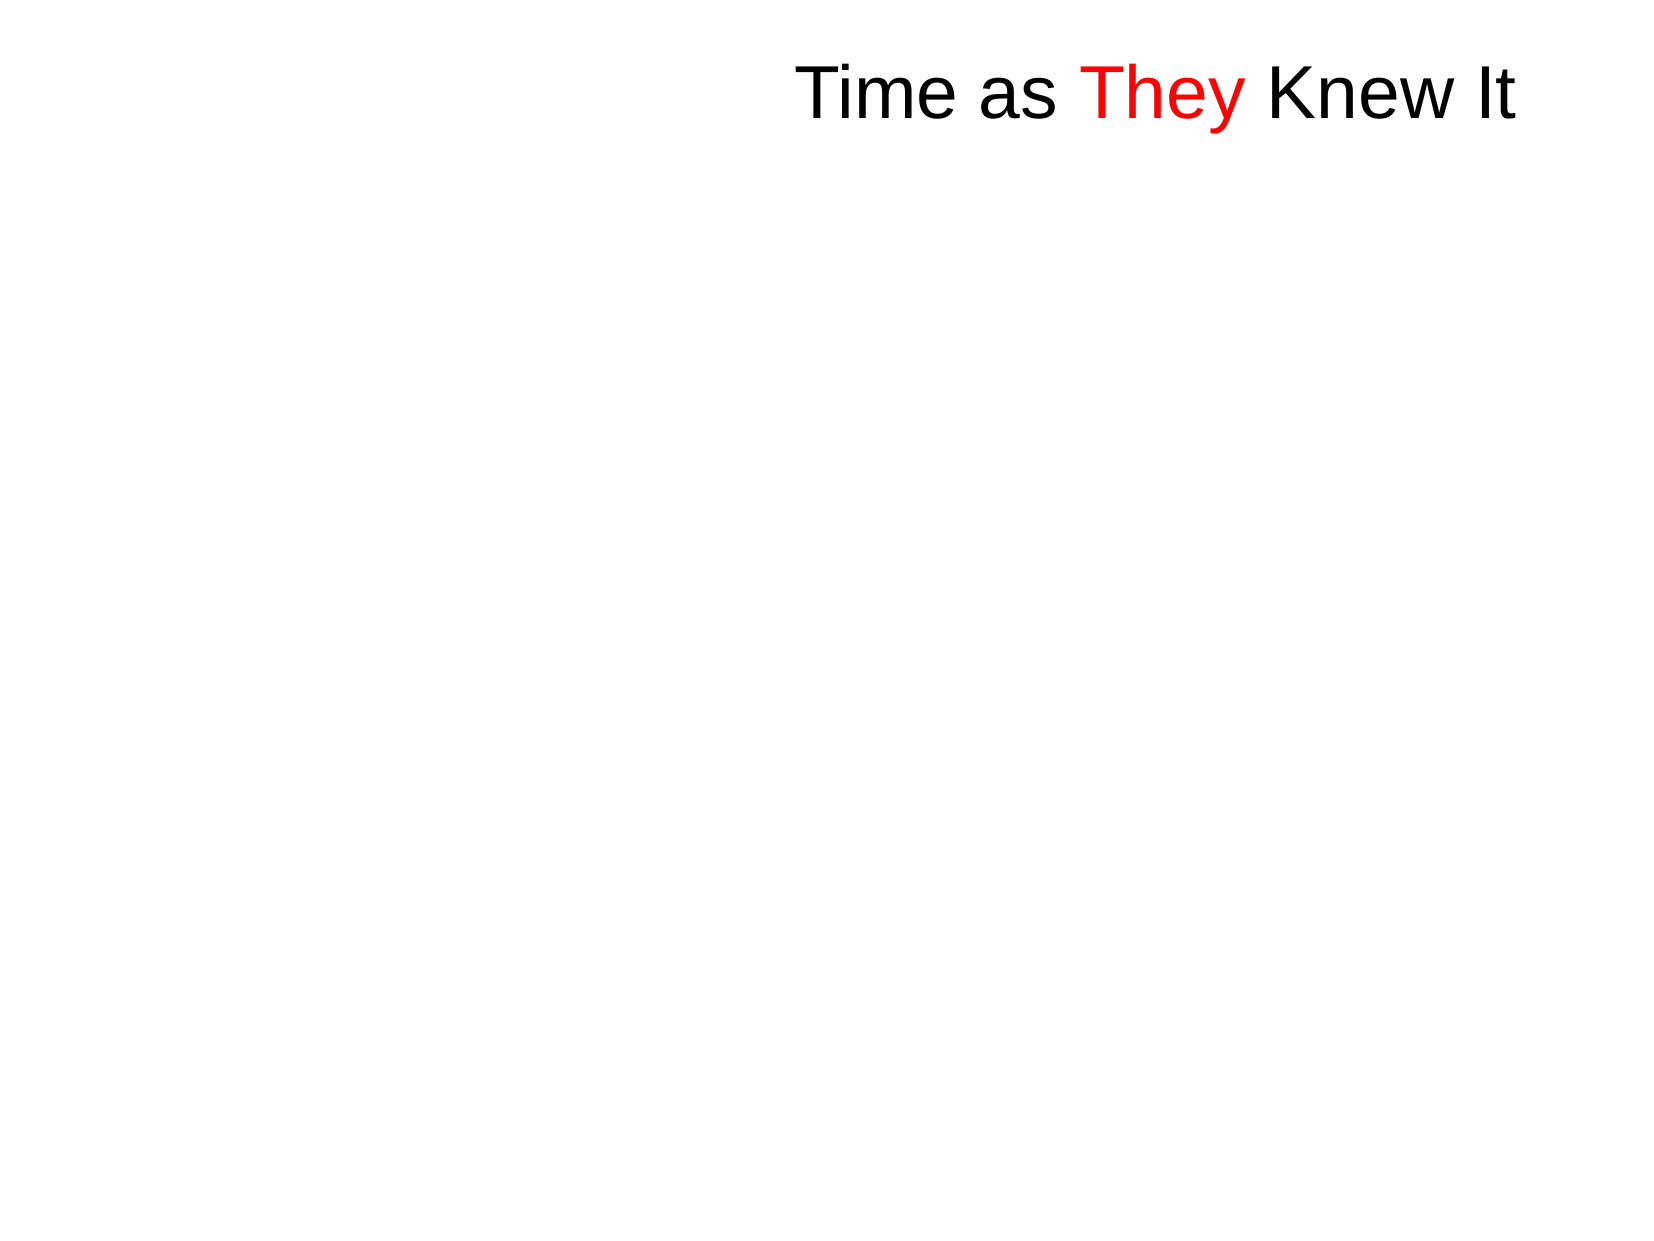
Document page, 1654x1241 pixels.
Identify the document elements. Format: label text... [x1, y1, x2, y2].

text_box Time as They Knew It [681, 42, 1630, 142]
